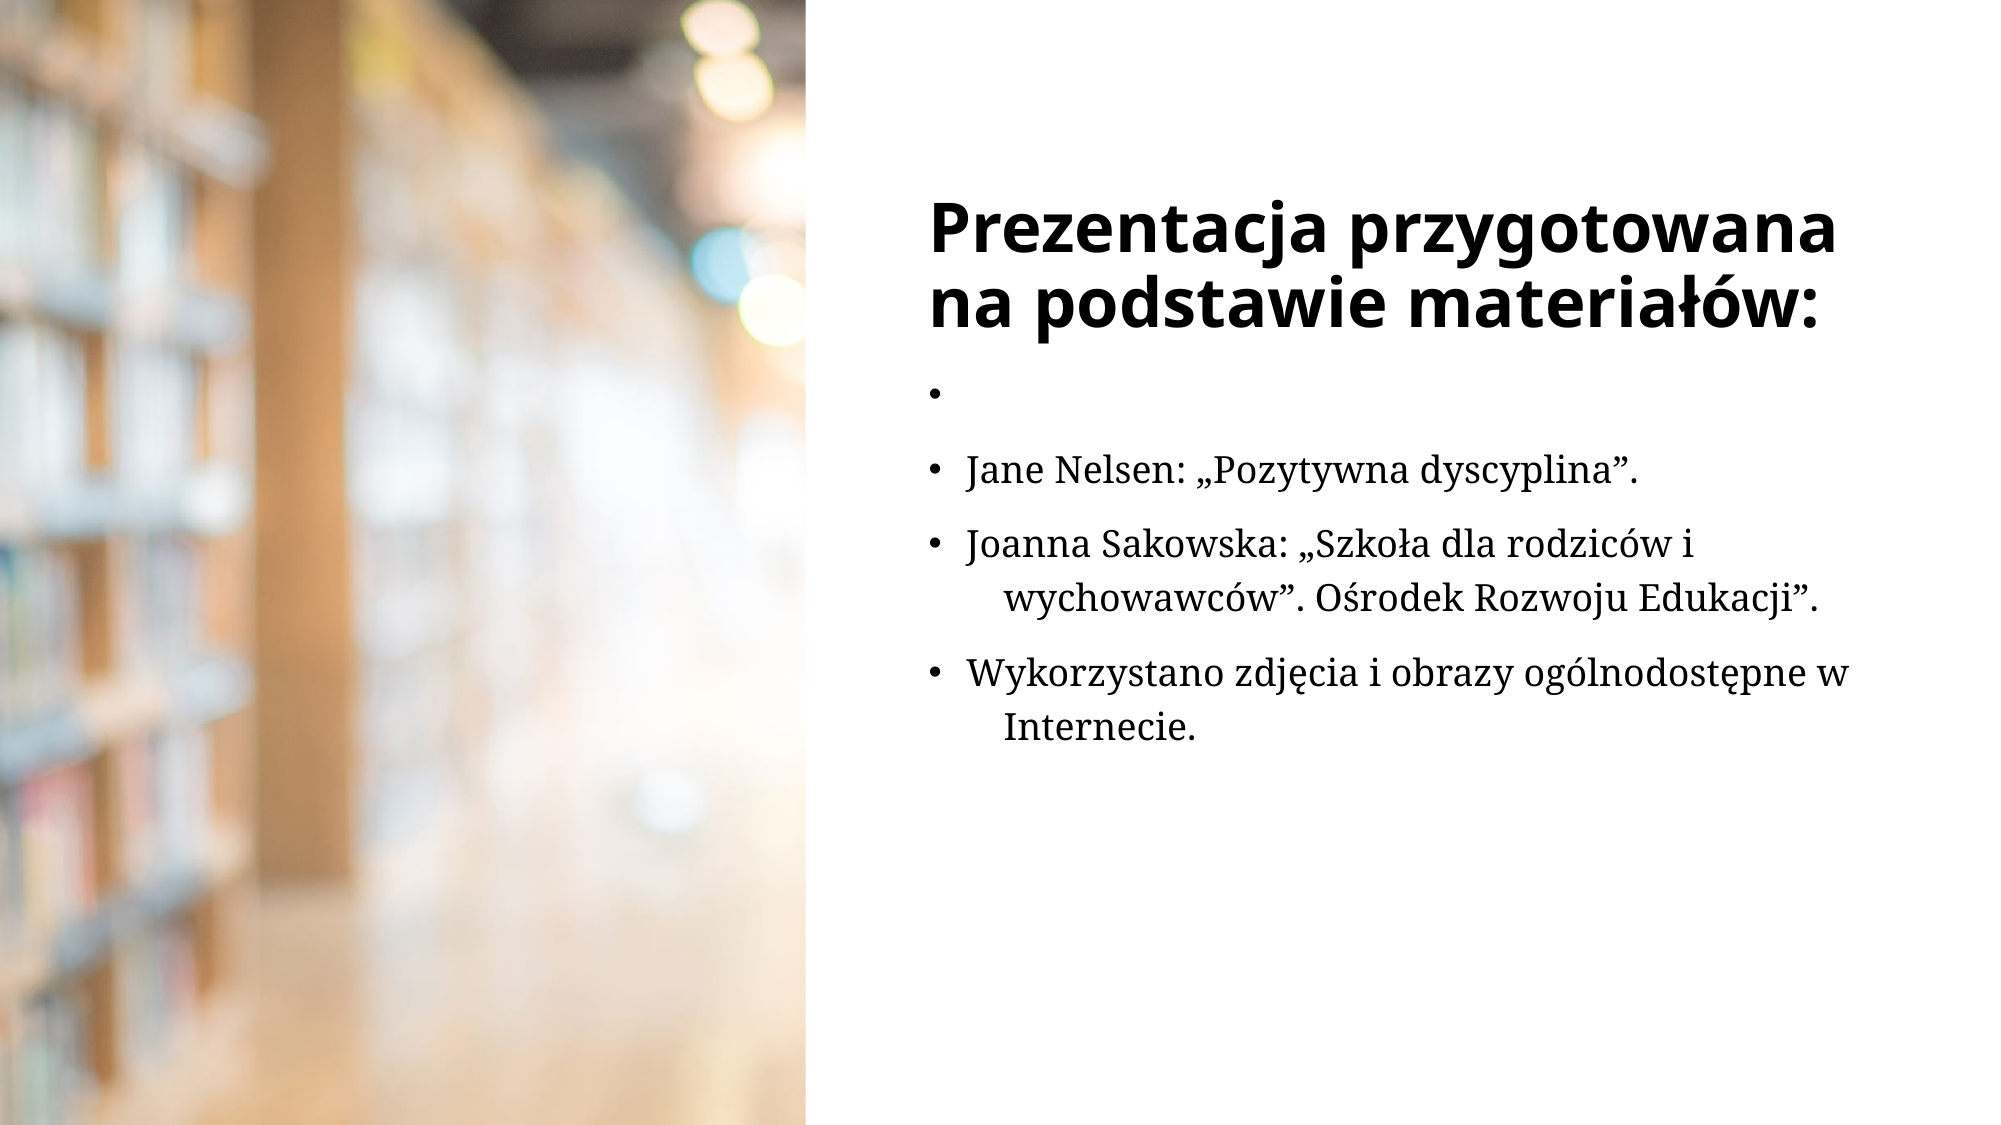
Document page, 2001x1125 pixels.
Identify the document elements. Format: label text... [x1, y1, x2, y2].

title Prezentacja przygotowana na podstawie materiałów: [913, 98, 1884, 350]
picture [0, 0, 806, 1125]
text_box [806, 0, 2000, 1125]
list Jane Nelsen: „Pozytywna dyscyplina”. Joanna Sakowska: „Szkoła dla rodziców i wychowawców”. Ośrodek Rozwoju Edukacji”. Wykorzystano zdjęcia i obrazy ogólnodostępne w Internecie. [913, 363, 1884, 1036]
